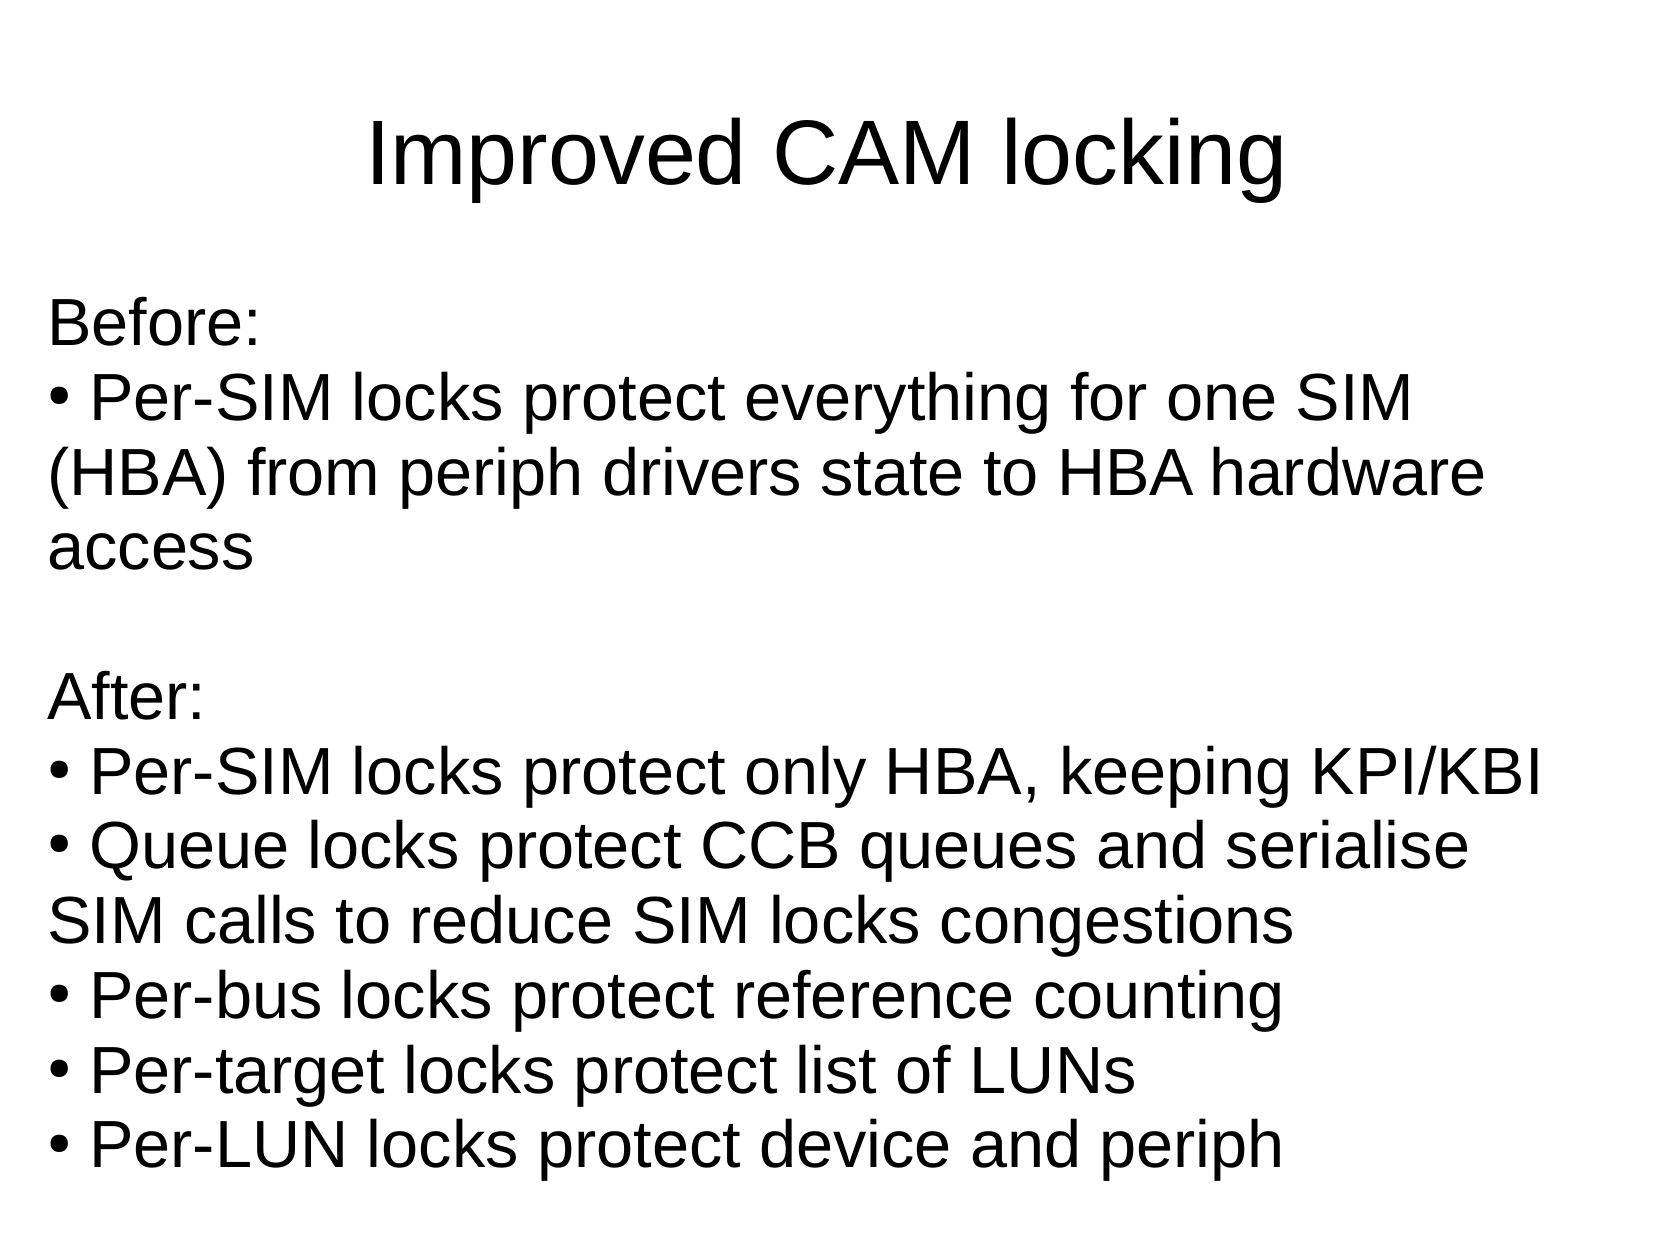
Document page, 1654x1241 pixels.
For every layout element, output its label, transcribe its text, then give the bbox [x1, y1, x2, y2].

subtitle Before: Per-SIM locks protect everything for one SIM (HBA) from periph drivers state to HBA hardware access After: Per-SIM locks protect only HBA, keeping KPI/KBI Queue locks protect CCB queues and serialise SIM calls to reduce SIM locks congestions Per-bus locks protect reference counting Per-target locks protect list of LUNs Per-LUN locks protect device and periph [47, 250, 1607, 1217]
title Improved CAM locking [82, 49, 1571, 257]
